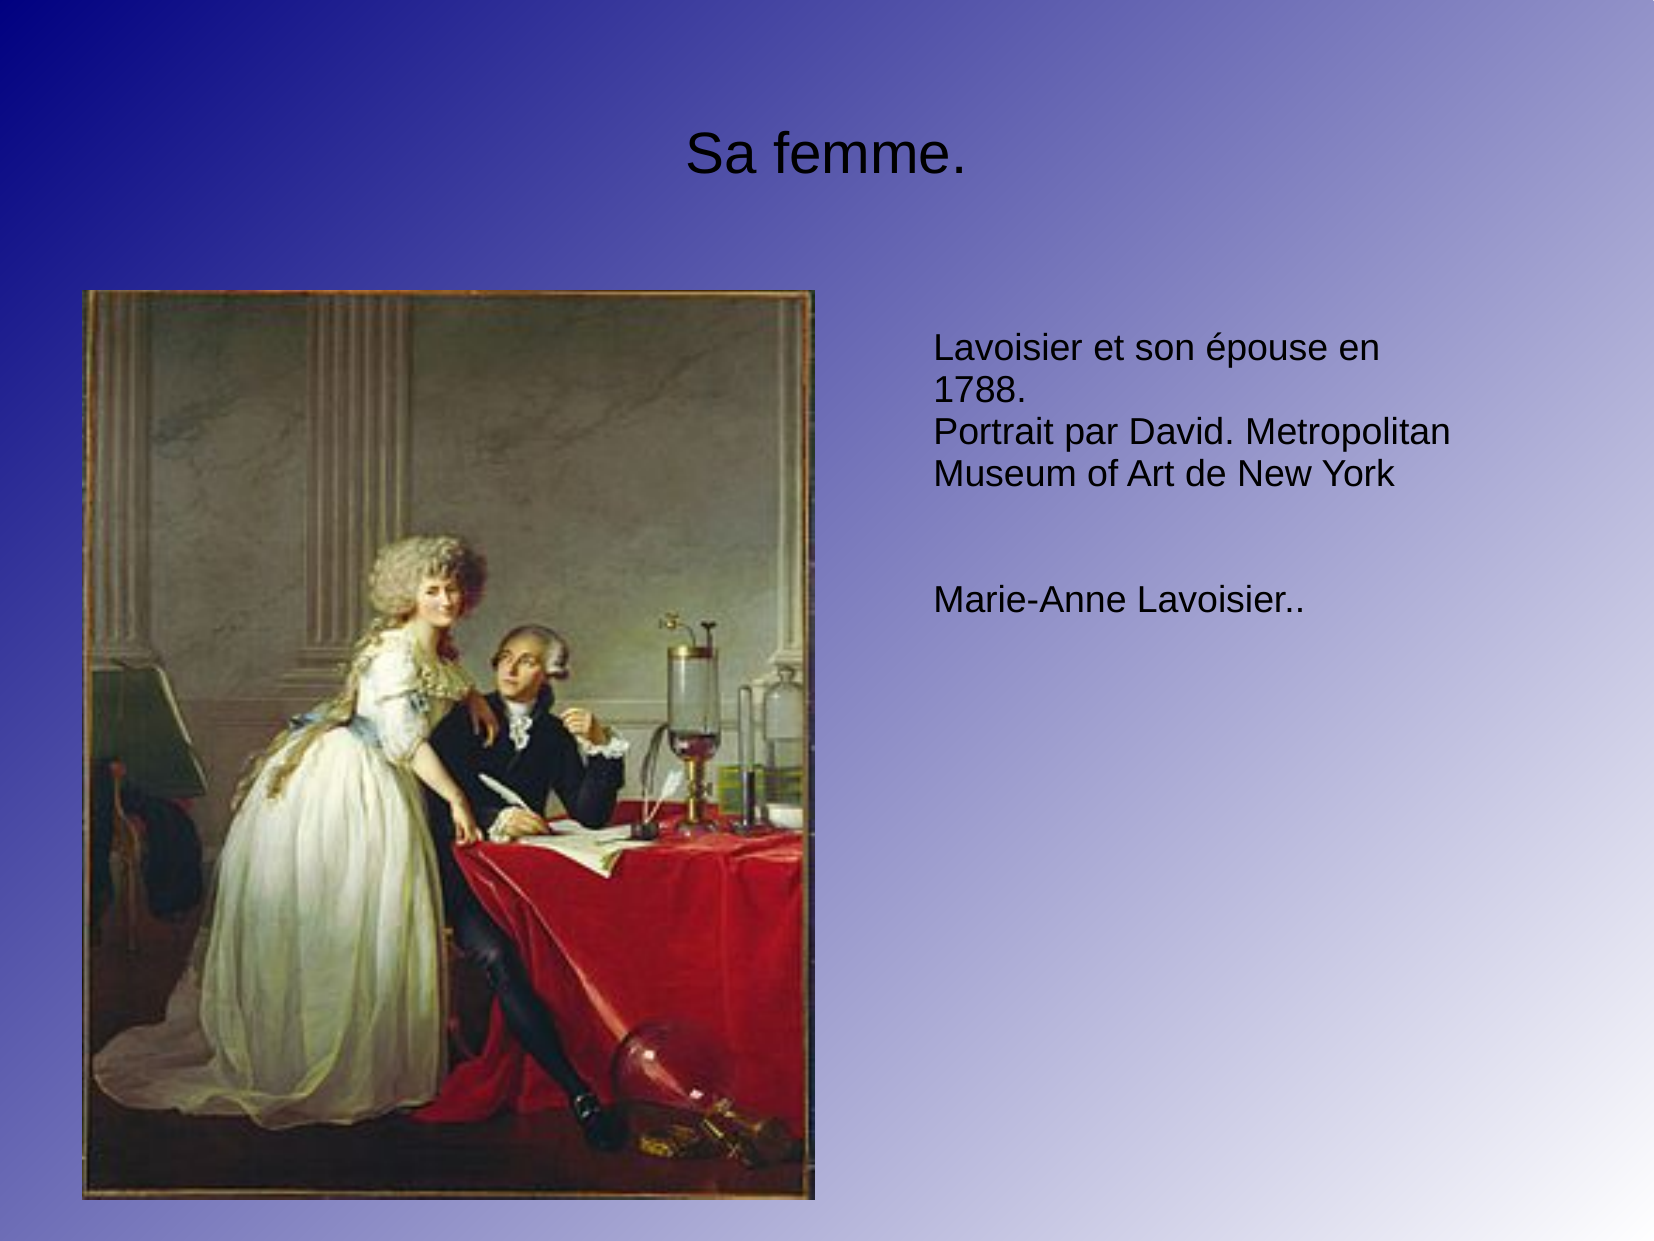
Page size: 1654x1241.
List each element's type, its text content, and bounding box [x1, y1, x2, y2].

text_box Lavoisier et son épouse en 1788. Portrait par David. Metropolitan Museum of Art de New York Marie-Anne Lavoisier.. [918, 318, 1477, 1109]
title Sa femme. [82, 49, 1571, 257]
picture [82, 290, 815, 1200]
